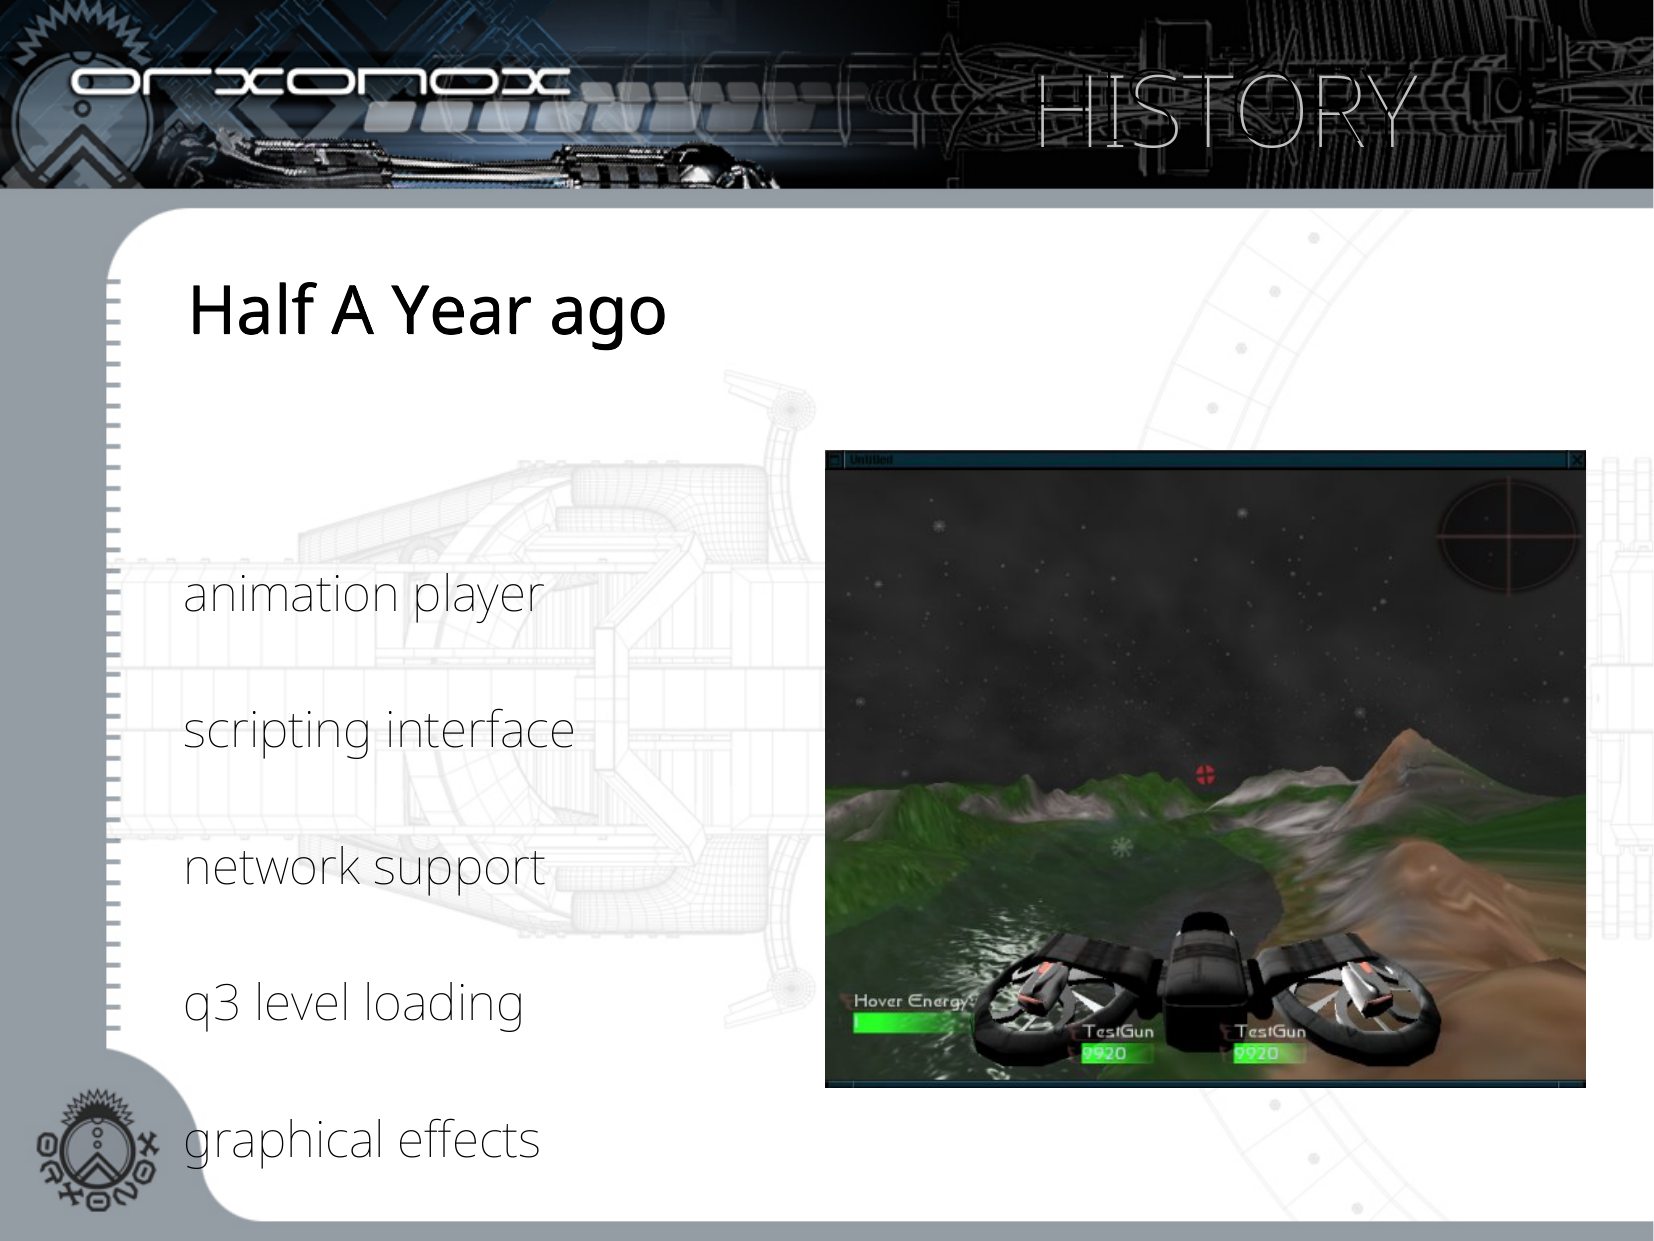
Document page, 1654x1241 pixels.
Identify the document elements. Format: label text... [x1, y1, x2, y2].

picture [0, 0, 1654, 1241]
text_box animation player scripting interface network support q3 level loading graphical effects [133, 550, 745, 1052]
text_box HISTORY [975, 26, 1603, 151]
text_box Half A Year ago [187, 262, 1072, 331]
